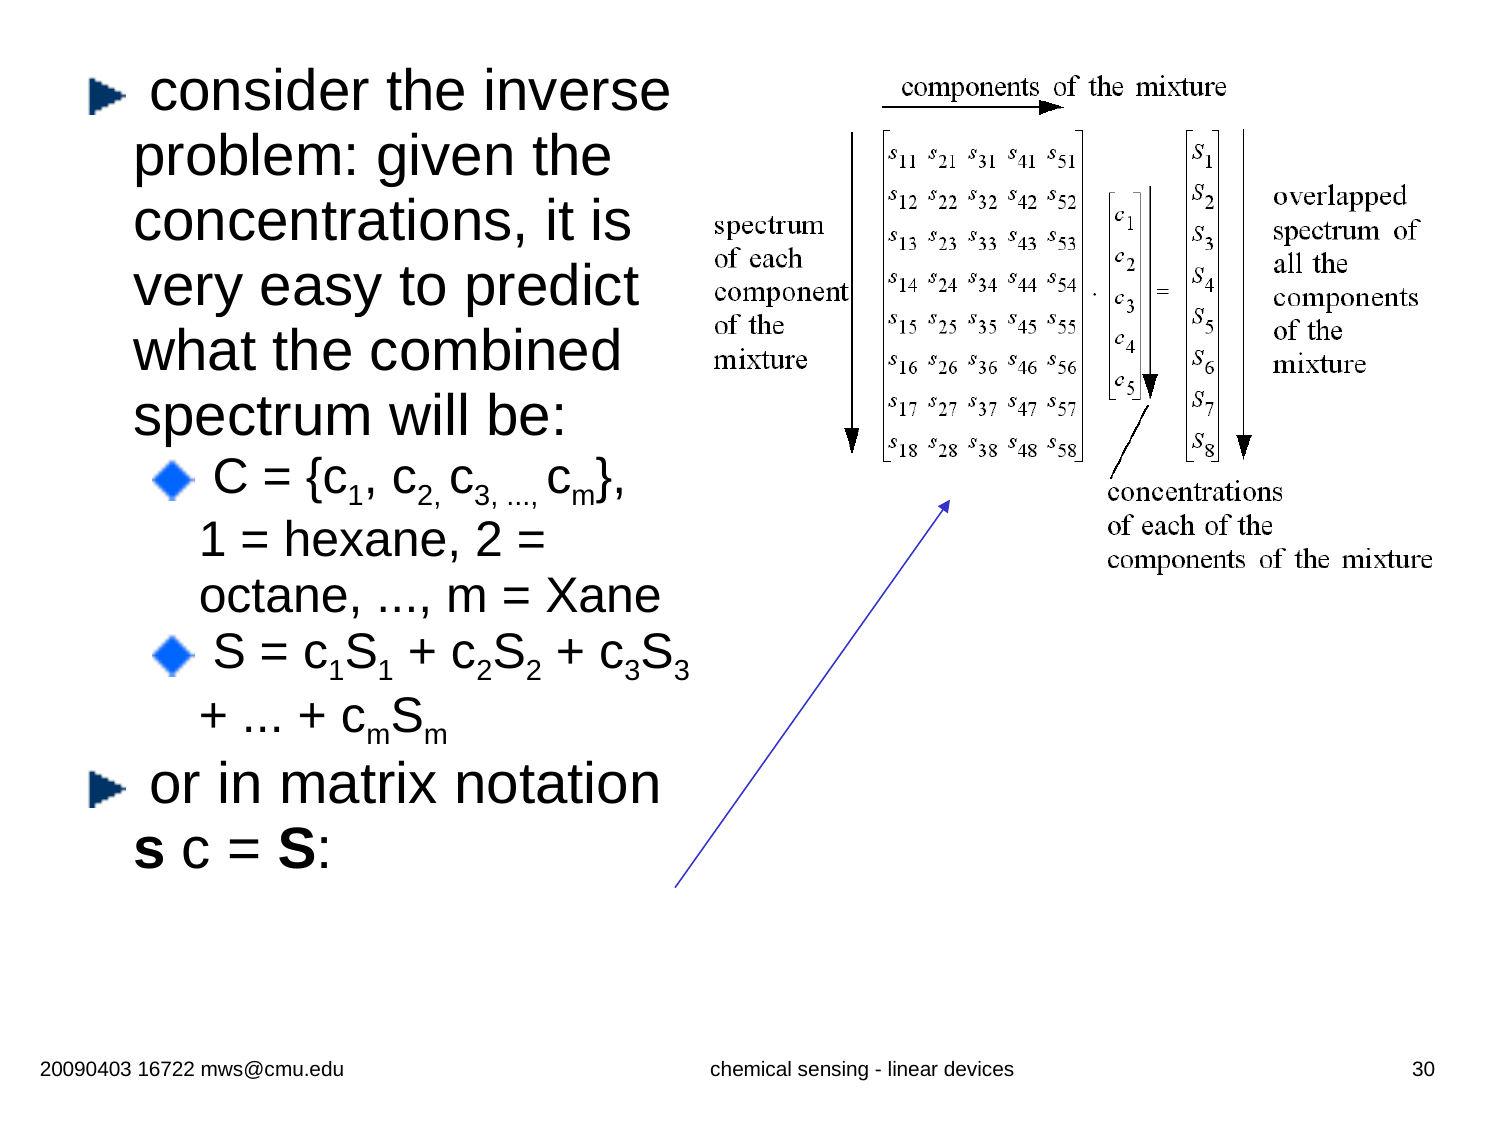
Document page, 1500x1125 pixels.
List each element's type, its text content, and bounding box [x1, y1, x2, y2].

picture [699, 62, 1450, 586]
list consider the inverse problem: given the concentrations, it is very easy to predict what the combined spectrum will be: C = {c1, c2, c3, ..., cm}, 1 = hexane, 2 = octane, ..., m = Xane S = c1S1 + c2S2 + c3S3 + ... + cmSm or in matrix notation s c = S: [62, 50, 725, 1001]
